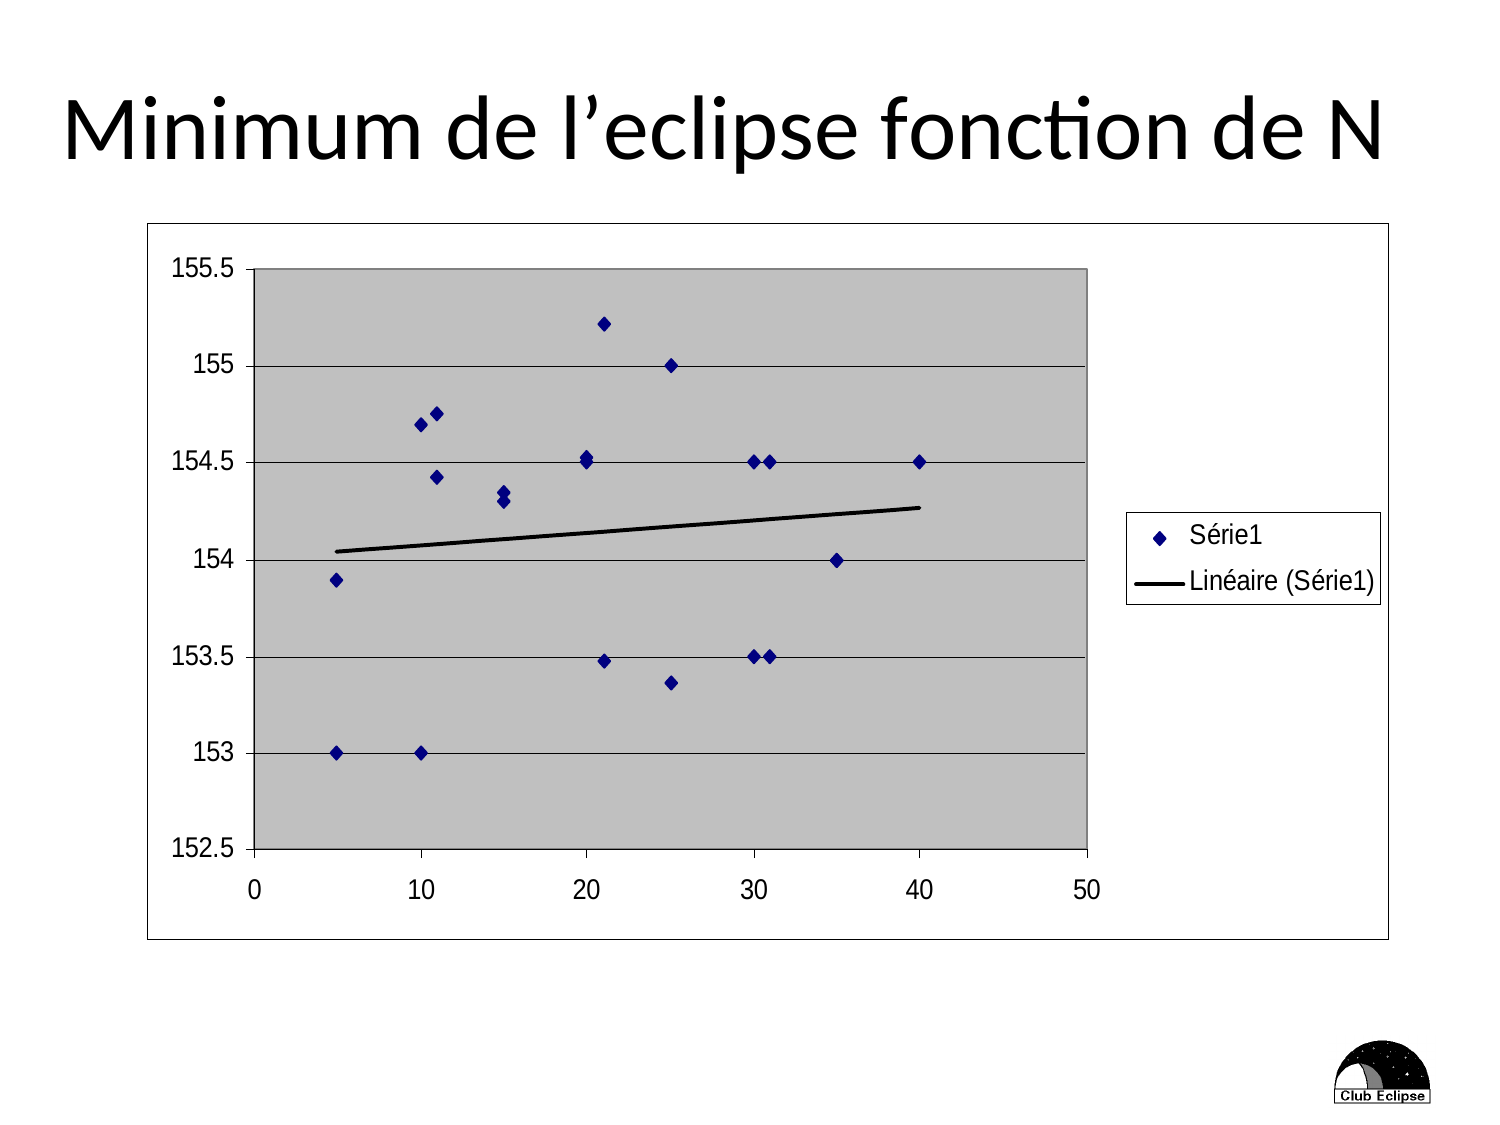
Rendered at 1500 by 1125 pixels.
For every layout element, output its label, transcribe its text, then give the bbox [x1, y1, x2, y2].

chart [137, 212, 1401, 951]
picture [1328, 1035, 1436, 1108]
title Minimum de l’eclipse fonction de N [24, 45, 1425, 201]
